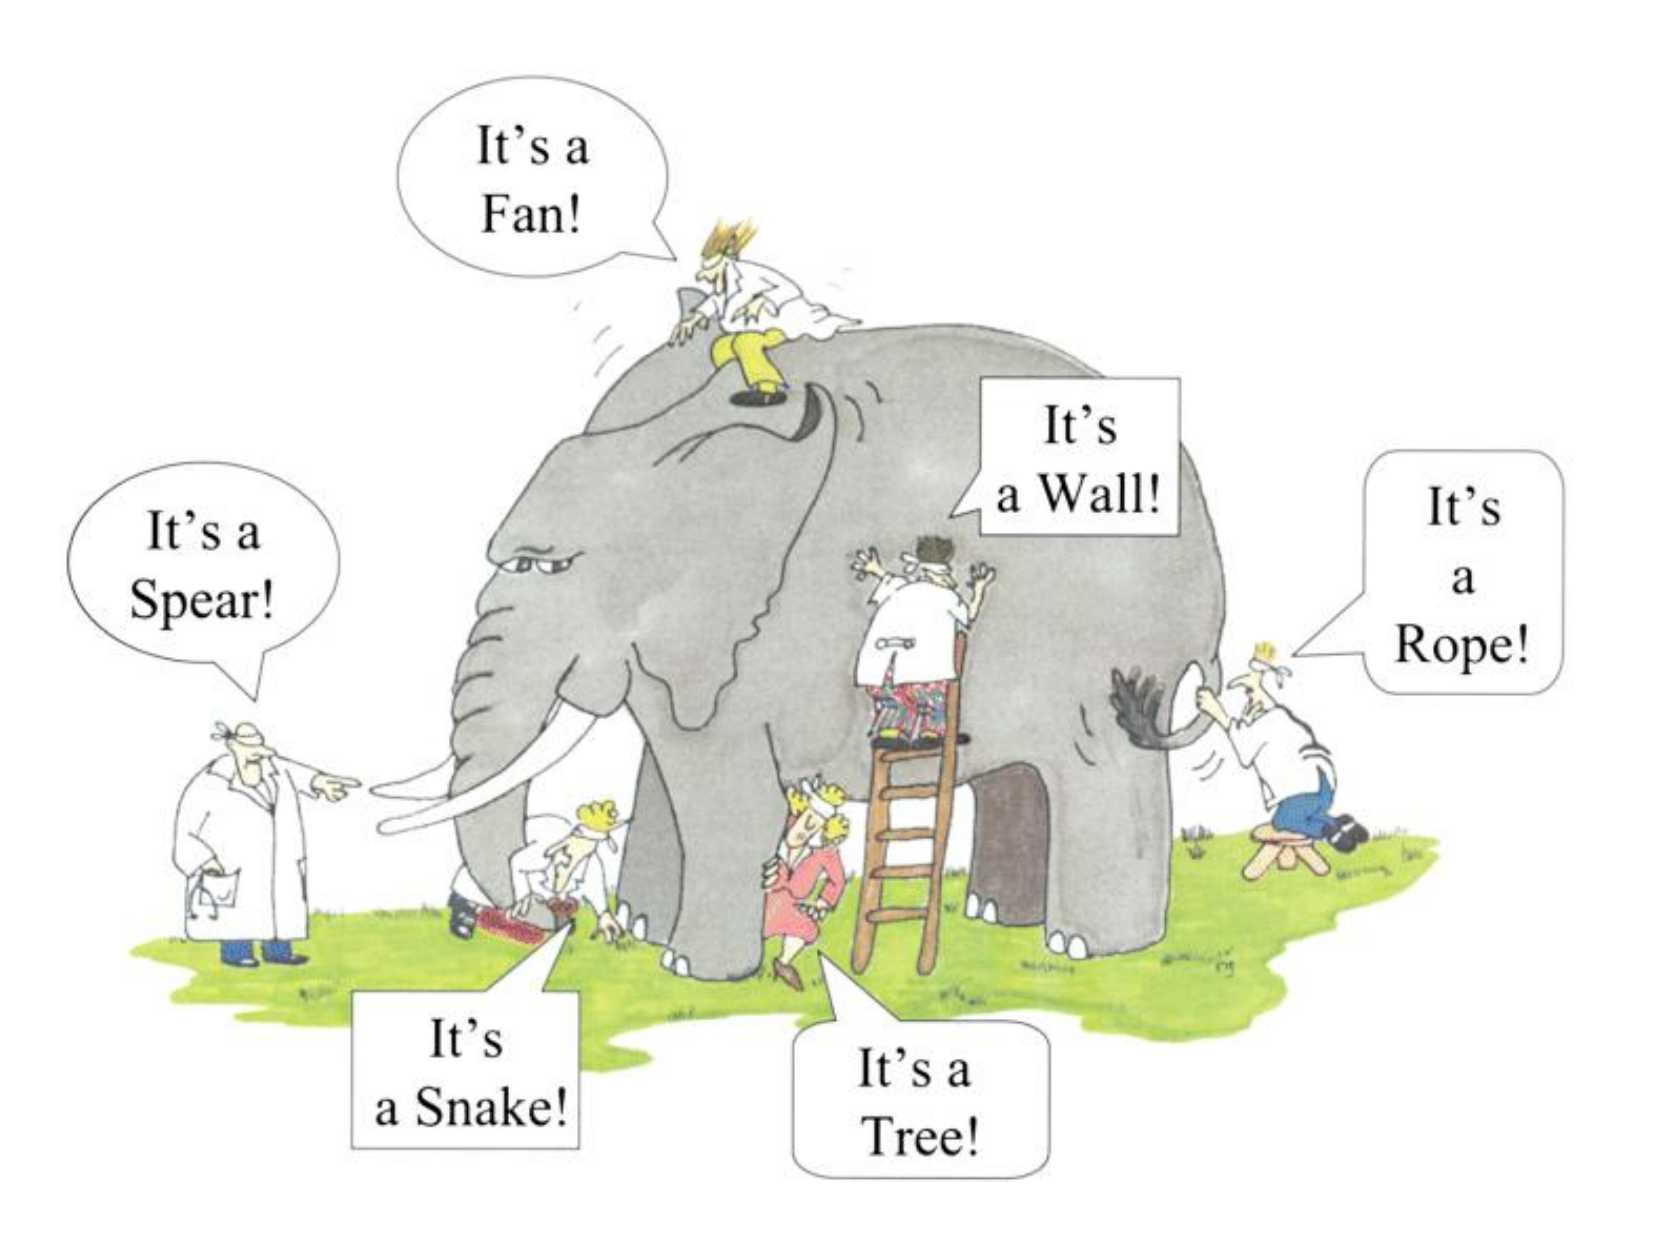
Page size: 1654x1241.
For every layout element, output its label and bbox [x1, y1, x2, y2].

picture [59, 69, 1573, 1182]
